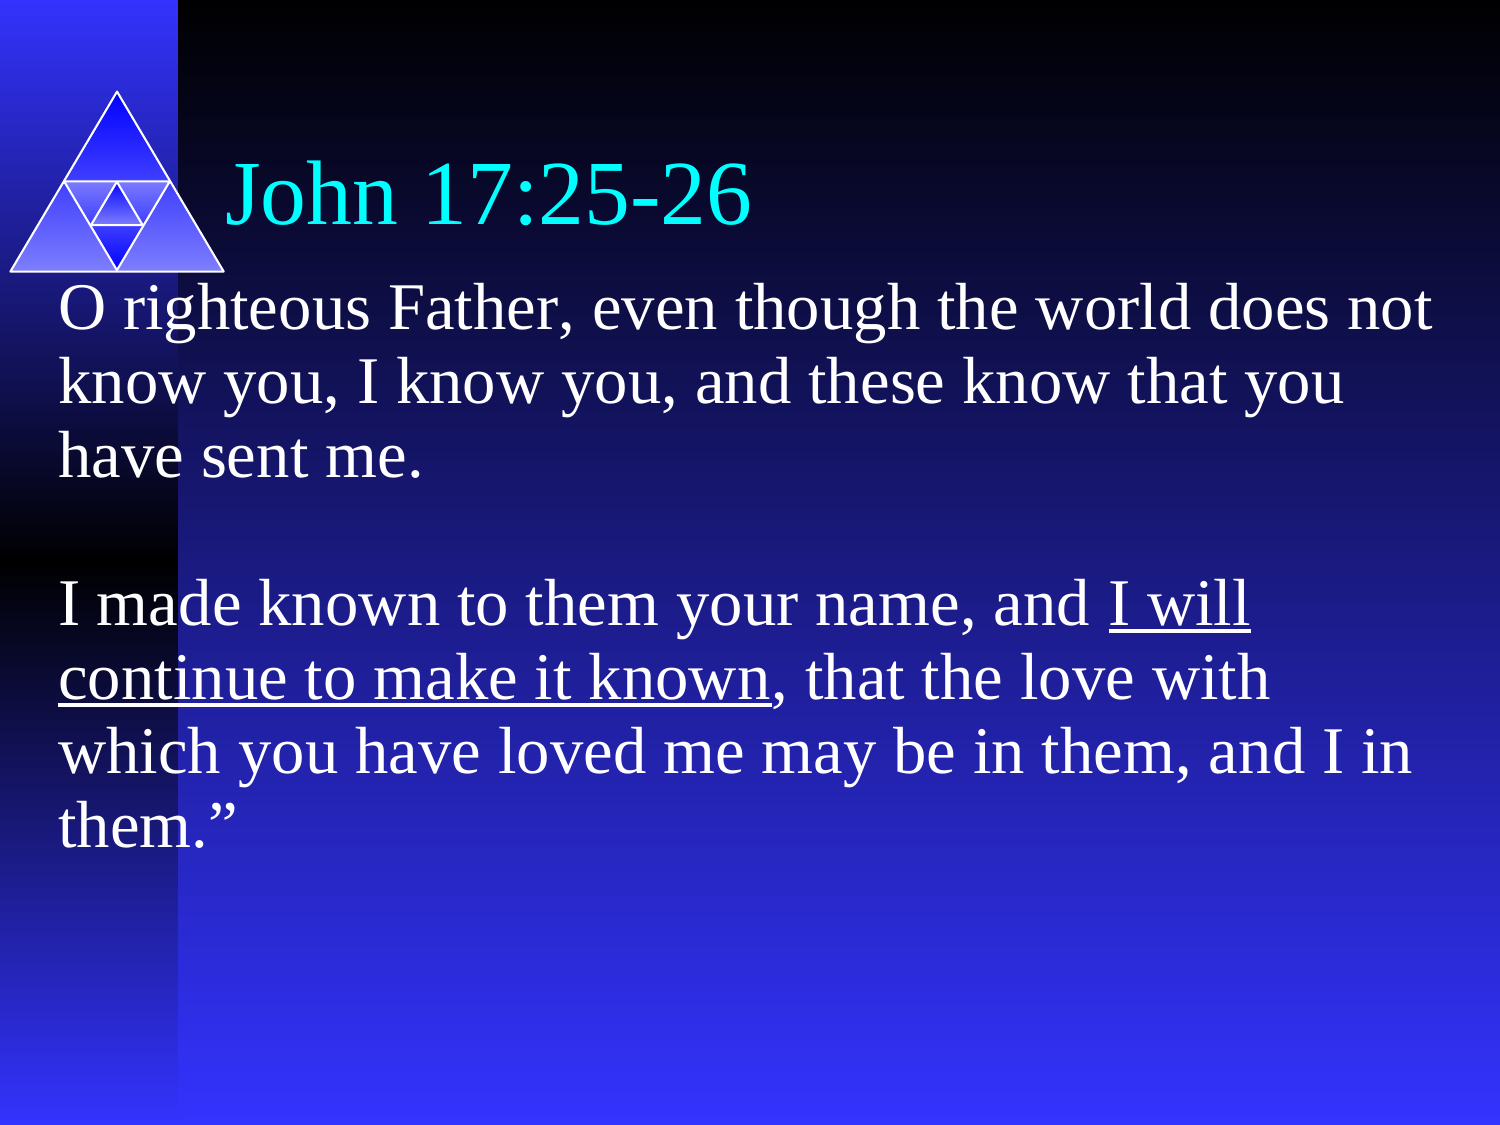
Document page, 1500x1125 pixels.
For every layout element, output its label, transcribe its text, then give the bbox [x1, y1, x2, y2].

text_box O righteous Father, even though the world does not know you, I know you, and these know that you have sent me. I made known to them your name, and I will continue to make it known, that the love with which you have loved me may be in them, and I in them.” [43, 262, 1463, 1107]
title John 17:25-26 [225, 99, 1463, 262]
